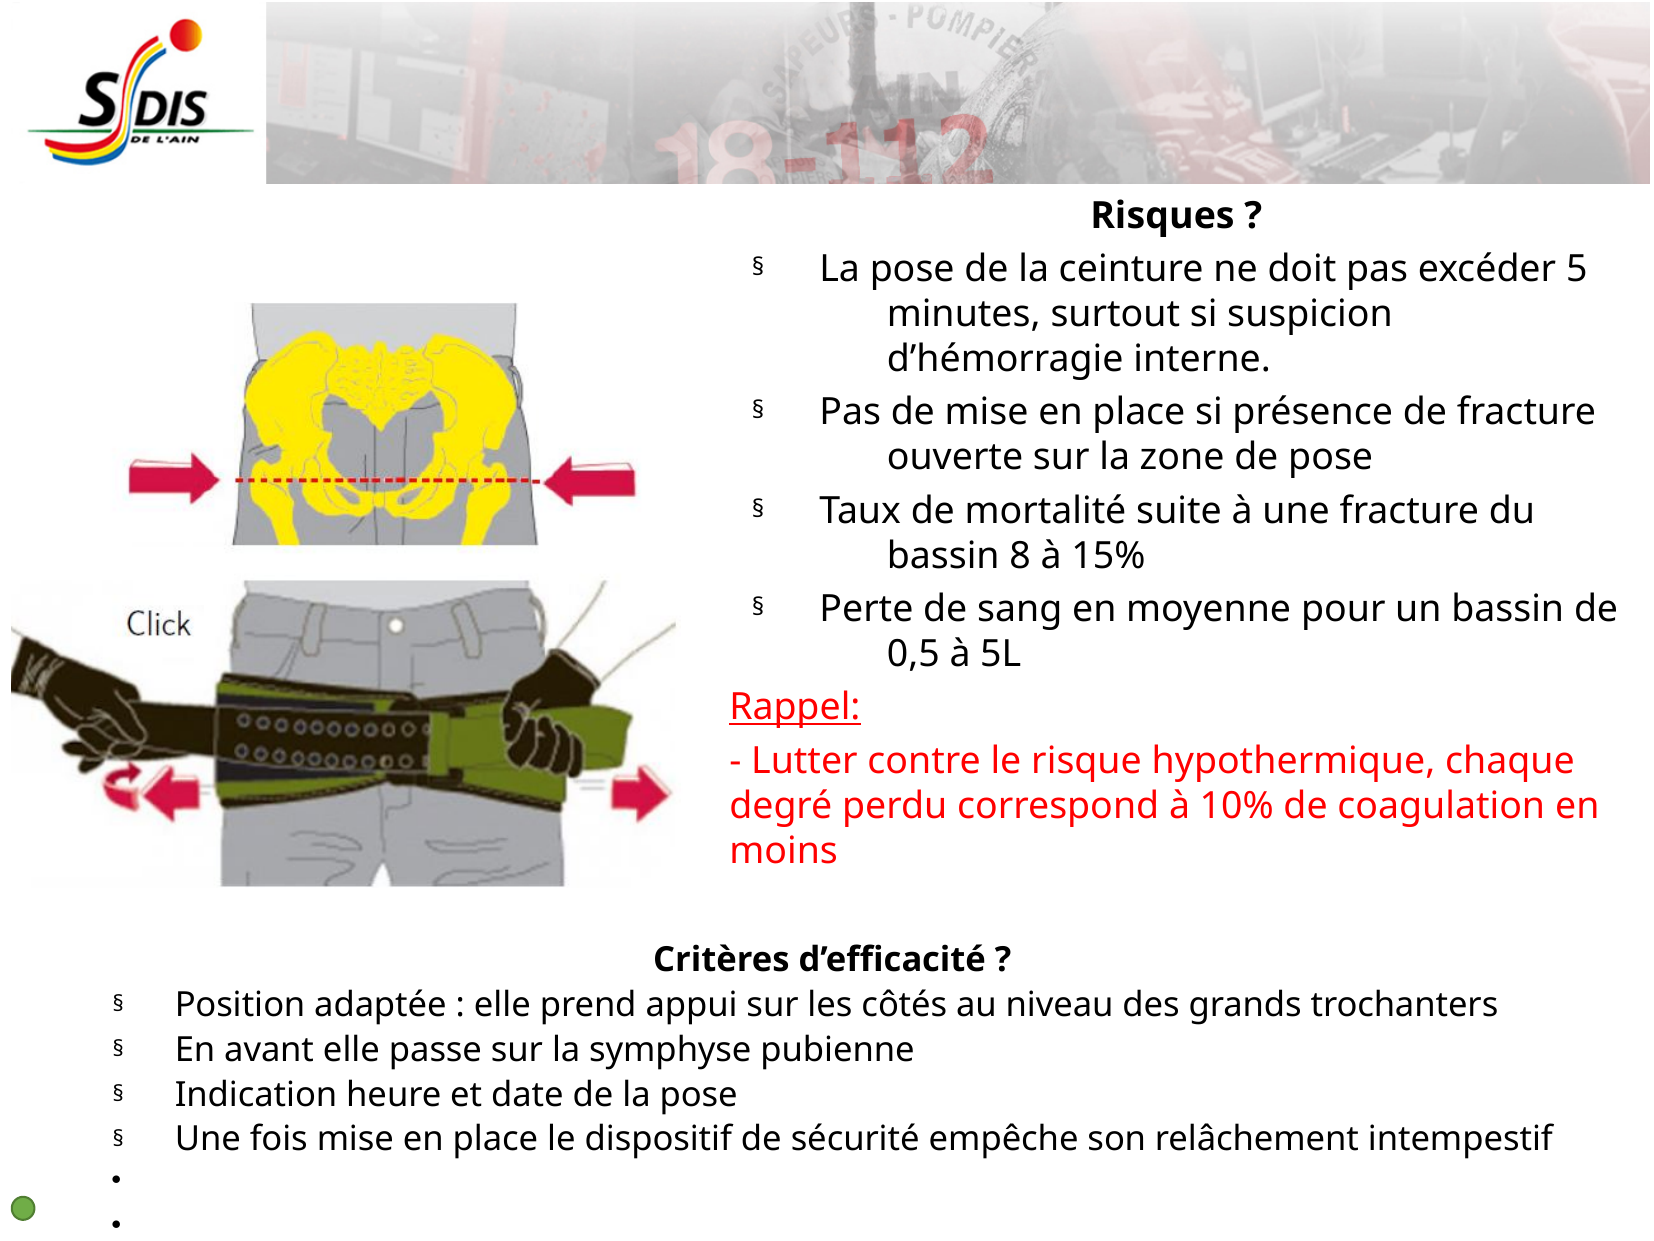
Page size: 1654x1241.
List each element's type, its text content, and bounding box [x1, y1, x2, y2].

text_box [11, 1196, 35, 1220]
picture [11, 302, 686, 901]
text_box Risques ? La pose de la ceinture ne doit pas excéder 5 minutes, surtout si suspicion d’hémorragie interne. Pas de mise en place si présence de fracture ouverte sur la zone de pose Taux de mortalité suite à une fracture du bassin 8 à 15% Perte de sang en moyenne pour un bassin de 0,5 à 5L Rappel: - Lutter contre le risque hypothermique, chaque degré perdu correspond à 10% de coagulation en moins [691, 183, 1639, 977]
text_box Critères d’efficacité ? Position adaptée : elle prend appui sur les côtés au niveau des grands trochanters En avant elle passe sur la symphyse pubienne Indication heure et date de la pose Une fois mise en place le dispositif de sécurité empêche son relâchement intempestif [56, 934, 1588, 1197]
picture [11, 2, 1650, 184]
